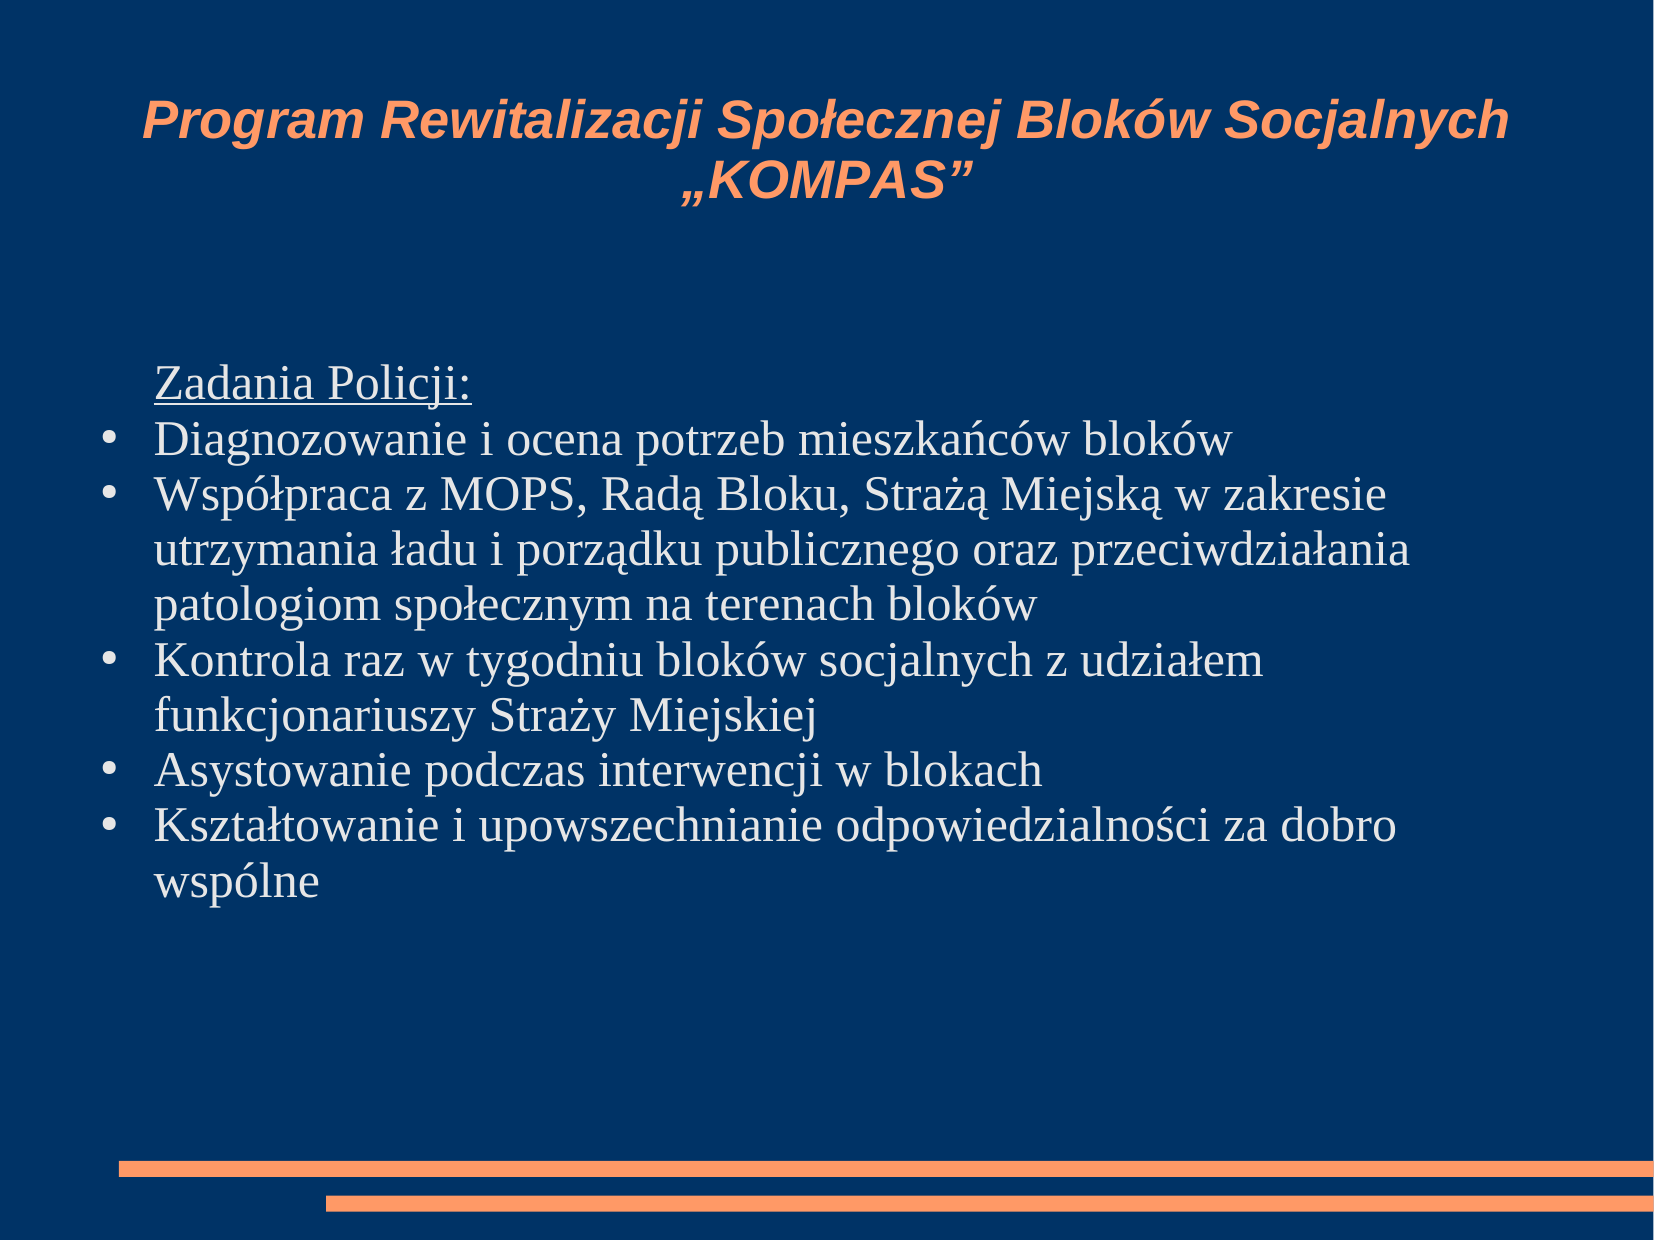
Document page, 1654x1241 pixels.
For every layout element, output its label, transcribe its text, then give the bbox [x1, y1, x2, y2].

list Zadania Policji: Diagnozowanie i ocena potrzeb mieszkańców bloków Współpraca z MOPS, Radą Bloku, Strażą Miejską w zakresie utrzymania ładu i porządku publicznego oraz przeciwdziałania patologiom społecznym na terenach bloków Kontrola raz w tygodniu bloków socjalnych z udziałem funkcjonariuszy Straży Miejskiej Asystowanie podczas interwencji w blokach Kształtowanie i upowszechnianie odpowiedzialności za dobro wspólne [82, 355, 1571, 1174]
title Program Rewitalizacji Społecznej Bloków Socjalnych „KOMPAS” [121, 46, 1534, 254]
